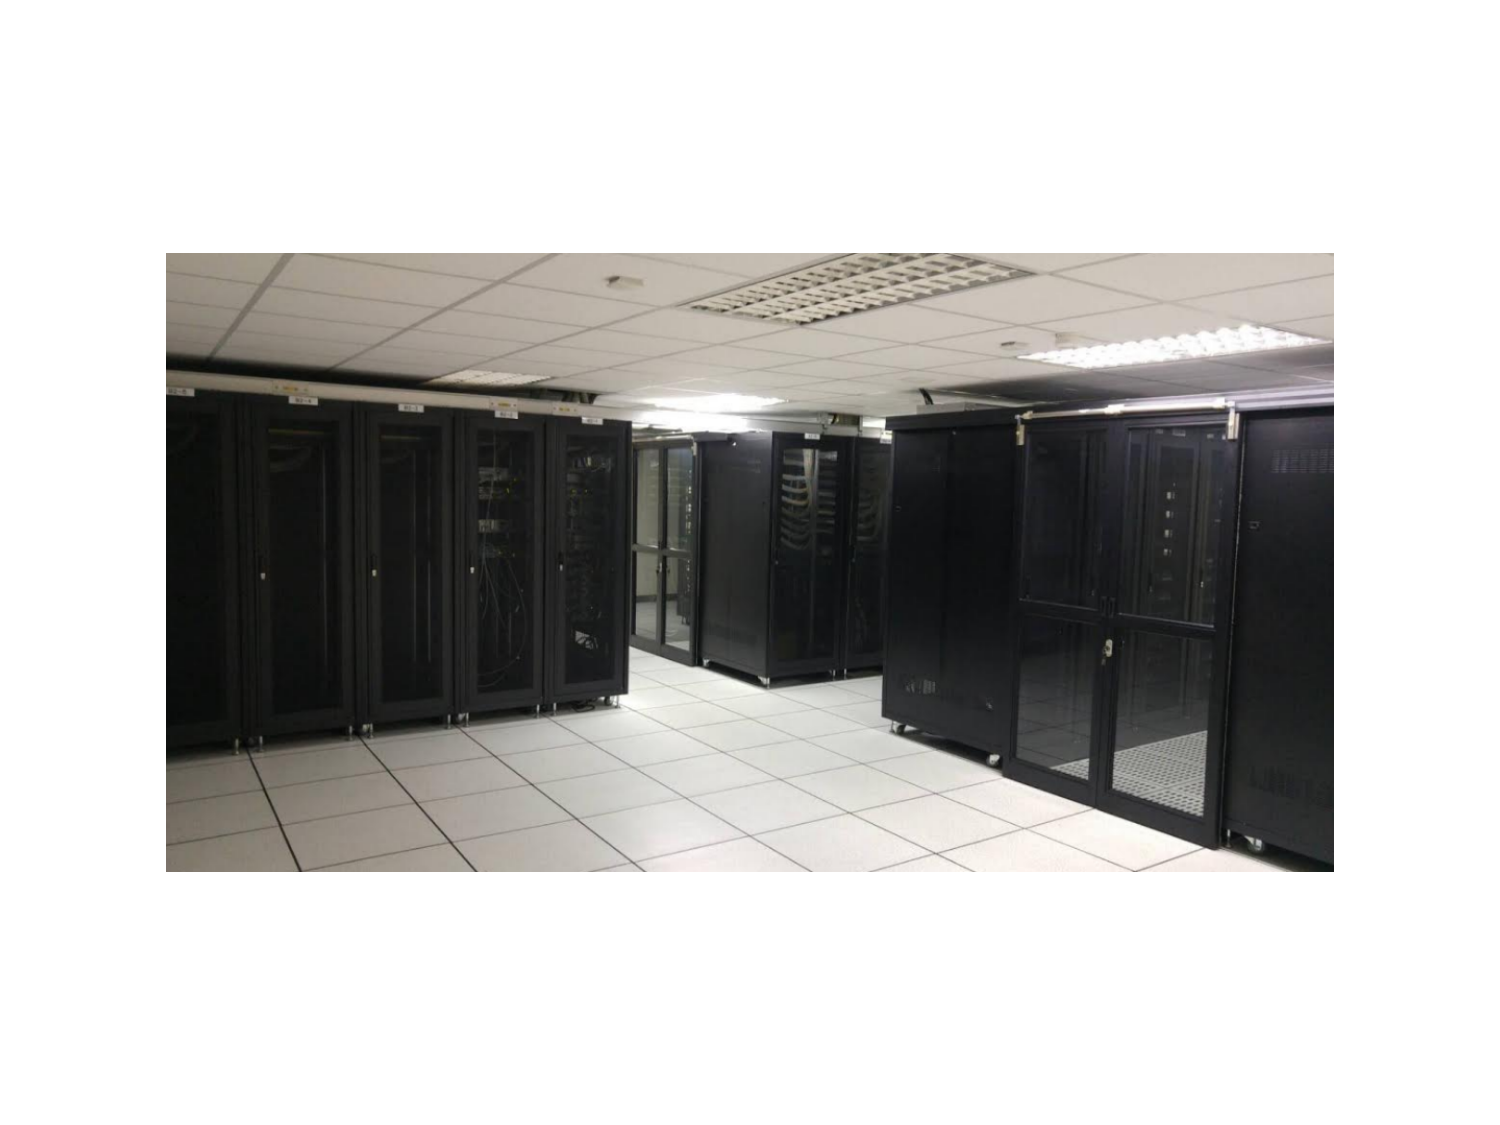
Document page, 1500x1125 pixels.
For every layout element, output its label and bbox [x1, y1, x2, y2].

picture [166, 253, 1334, 872]
